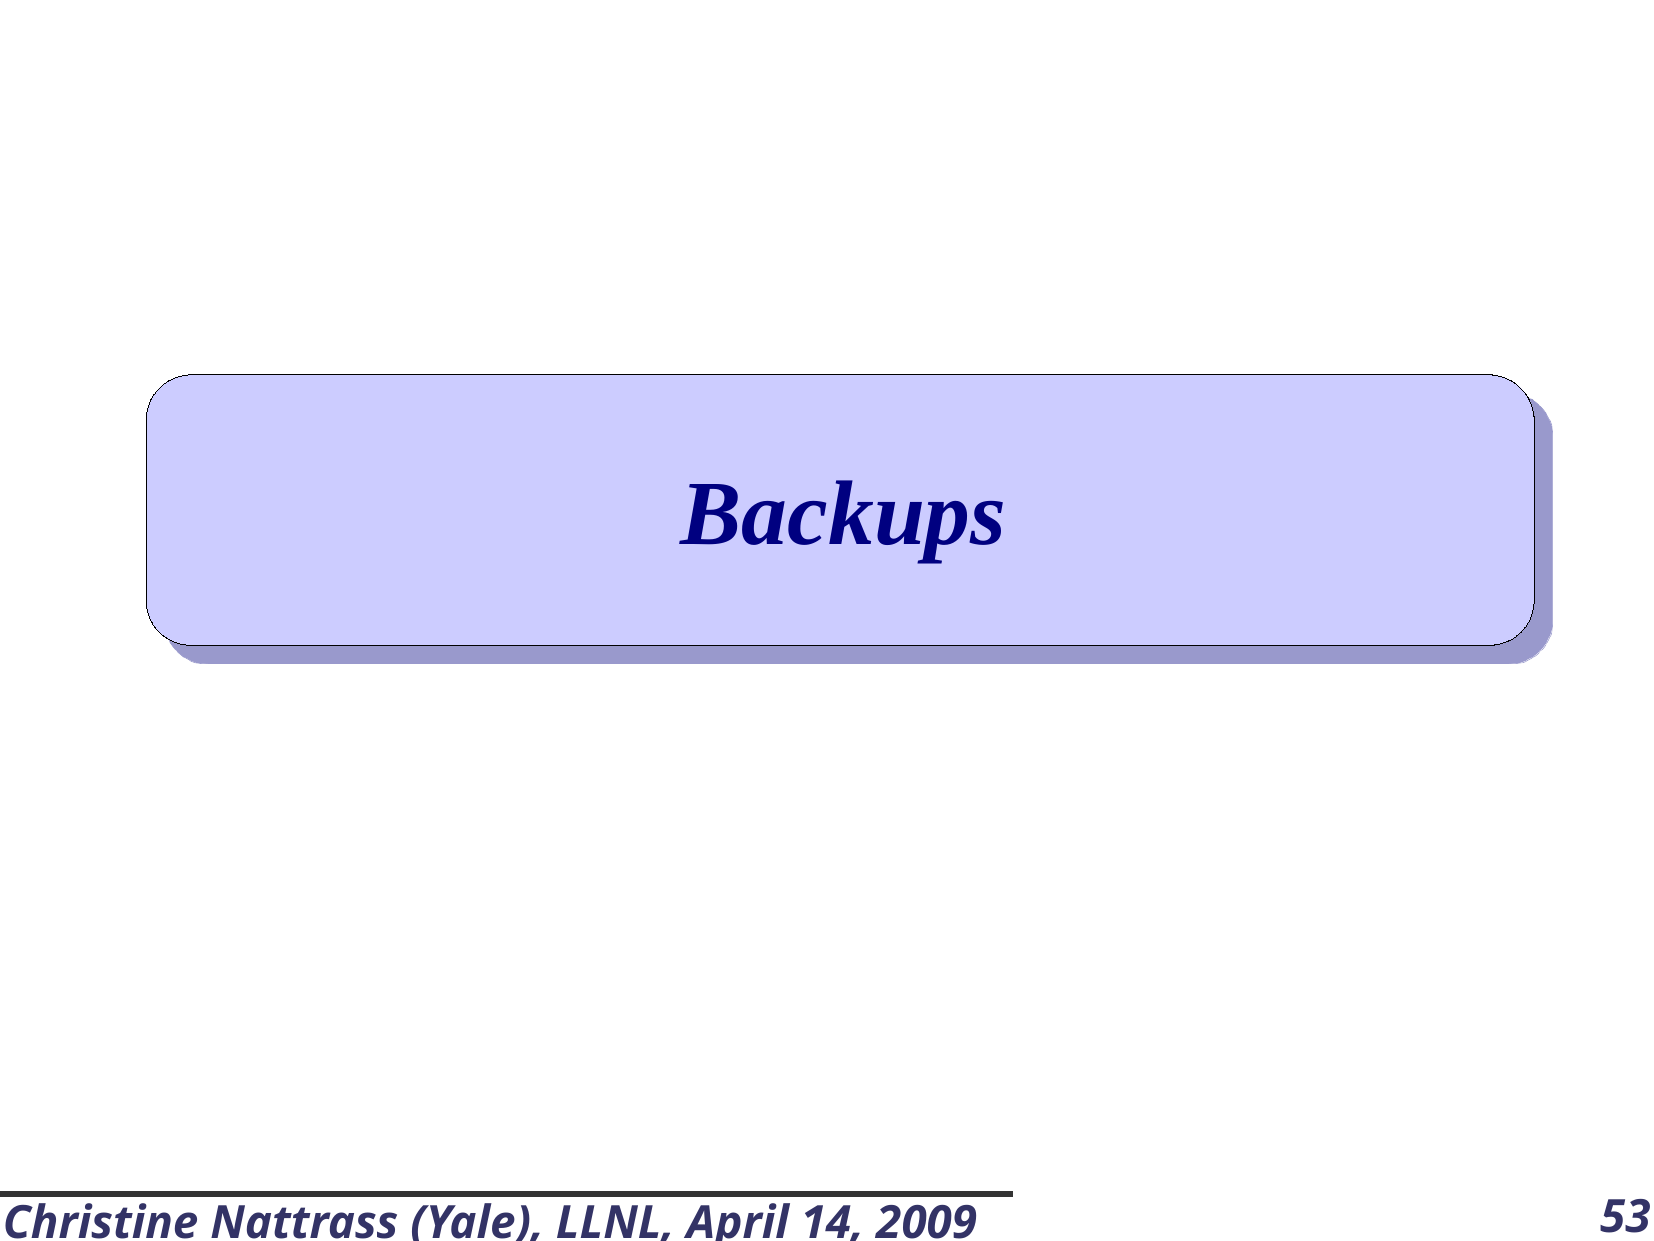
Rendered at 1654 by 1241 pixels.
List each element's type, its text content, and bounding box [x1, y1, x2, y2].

text_box [146, 397, 152, 623]
title Backups [152, 373, 1536, 653]
